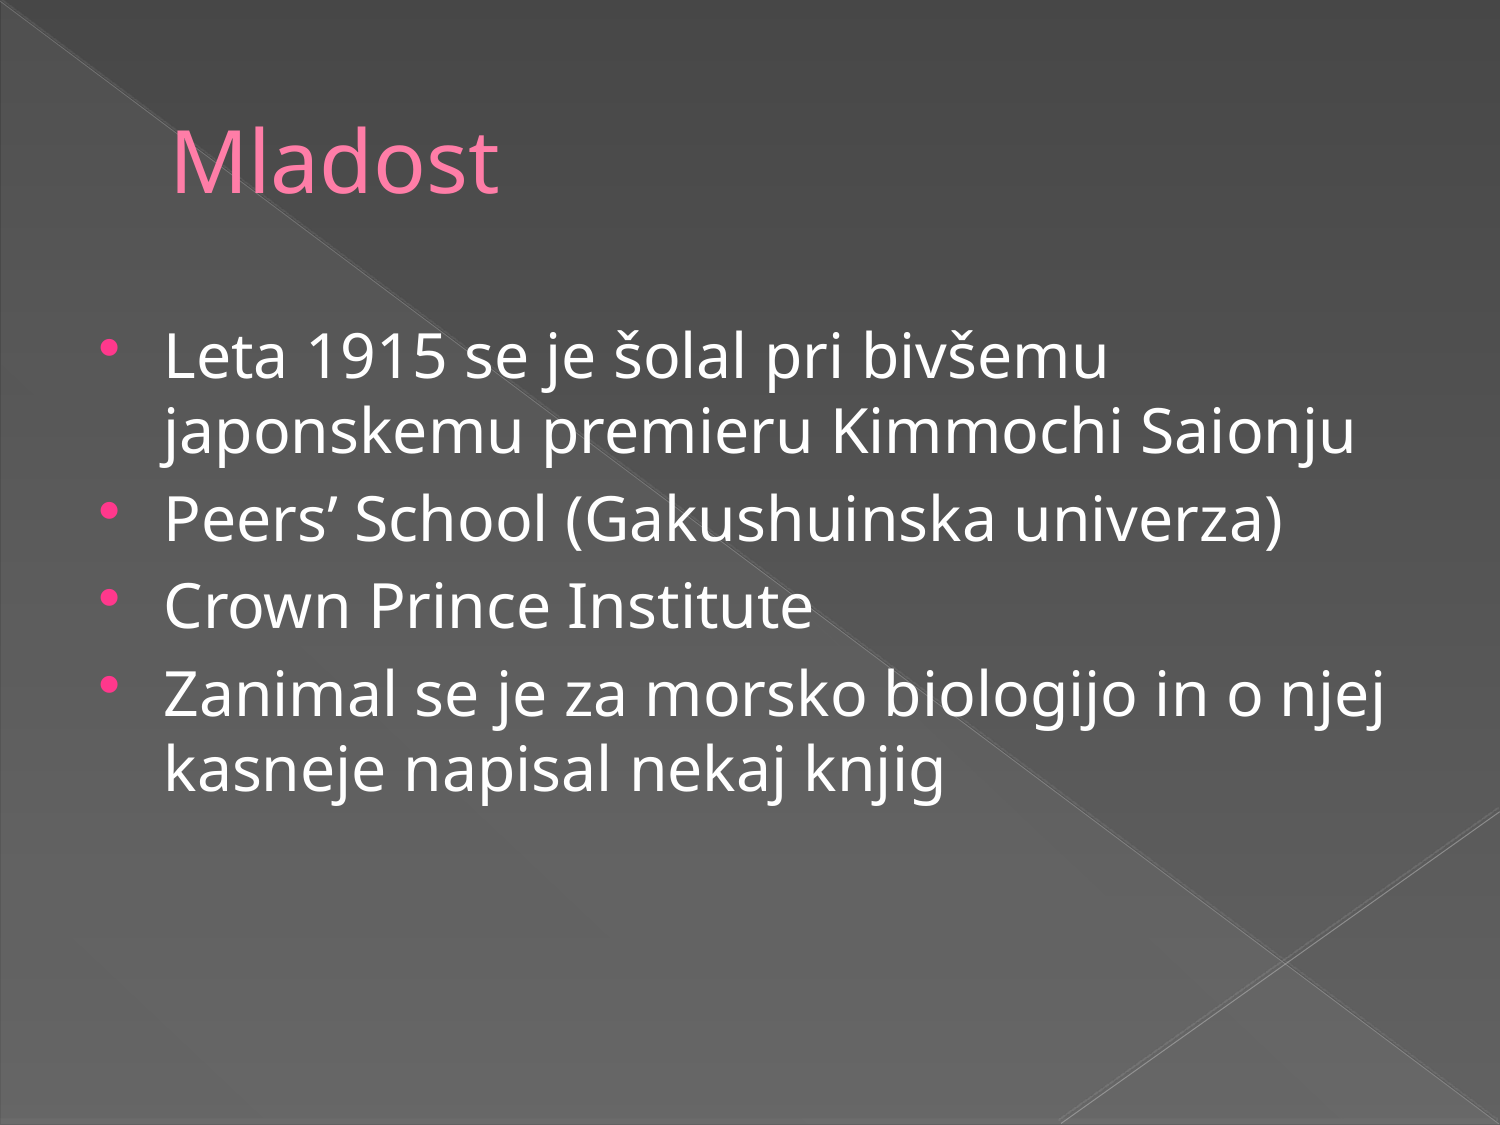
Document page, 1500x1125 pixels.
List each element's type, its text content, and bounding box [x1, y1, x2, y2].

list Leta 1915 se je šolal pri bivšemu japonskemu premieru Kimmochi Saionju Peers’ School (Gakushuinska univerza) Crown Prince Institute Zanimal se je za morsko biologijo in o njej kasneje napisal nekaj knjig [75, 308, 1425, 1059]
title Mladost [75, 43, 1425, 274]
